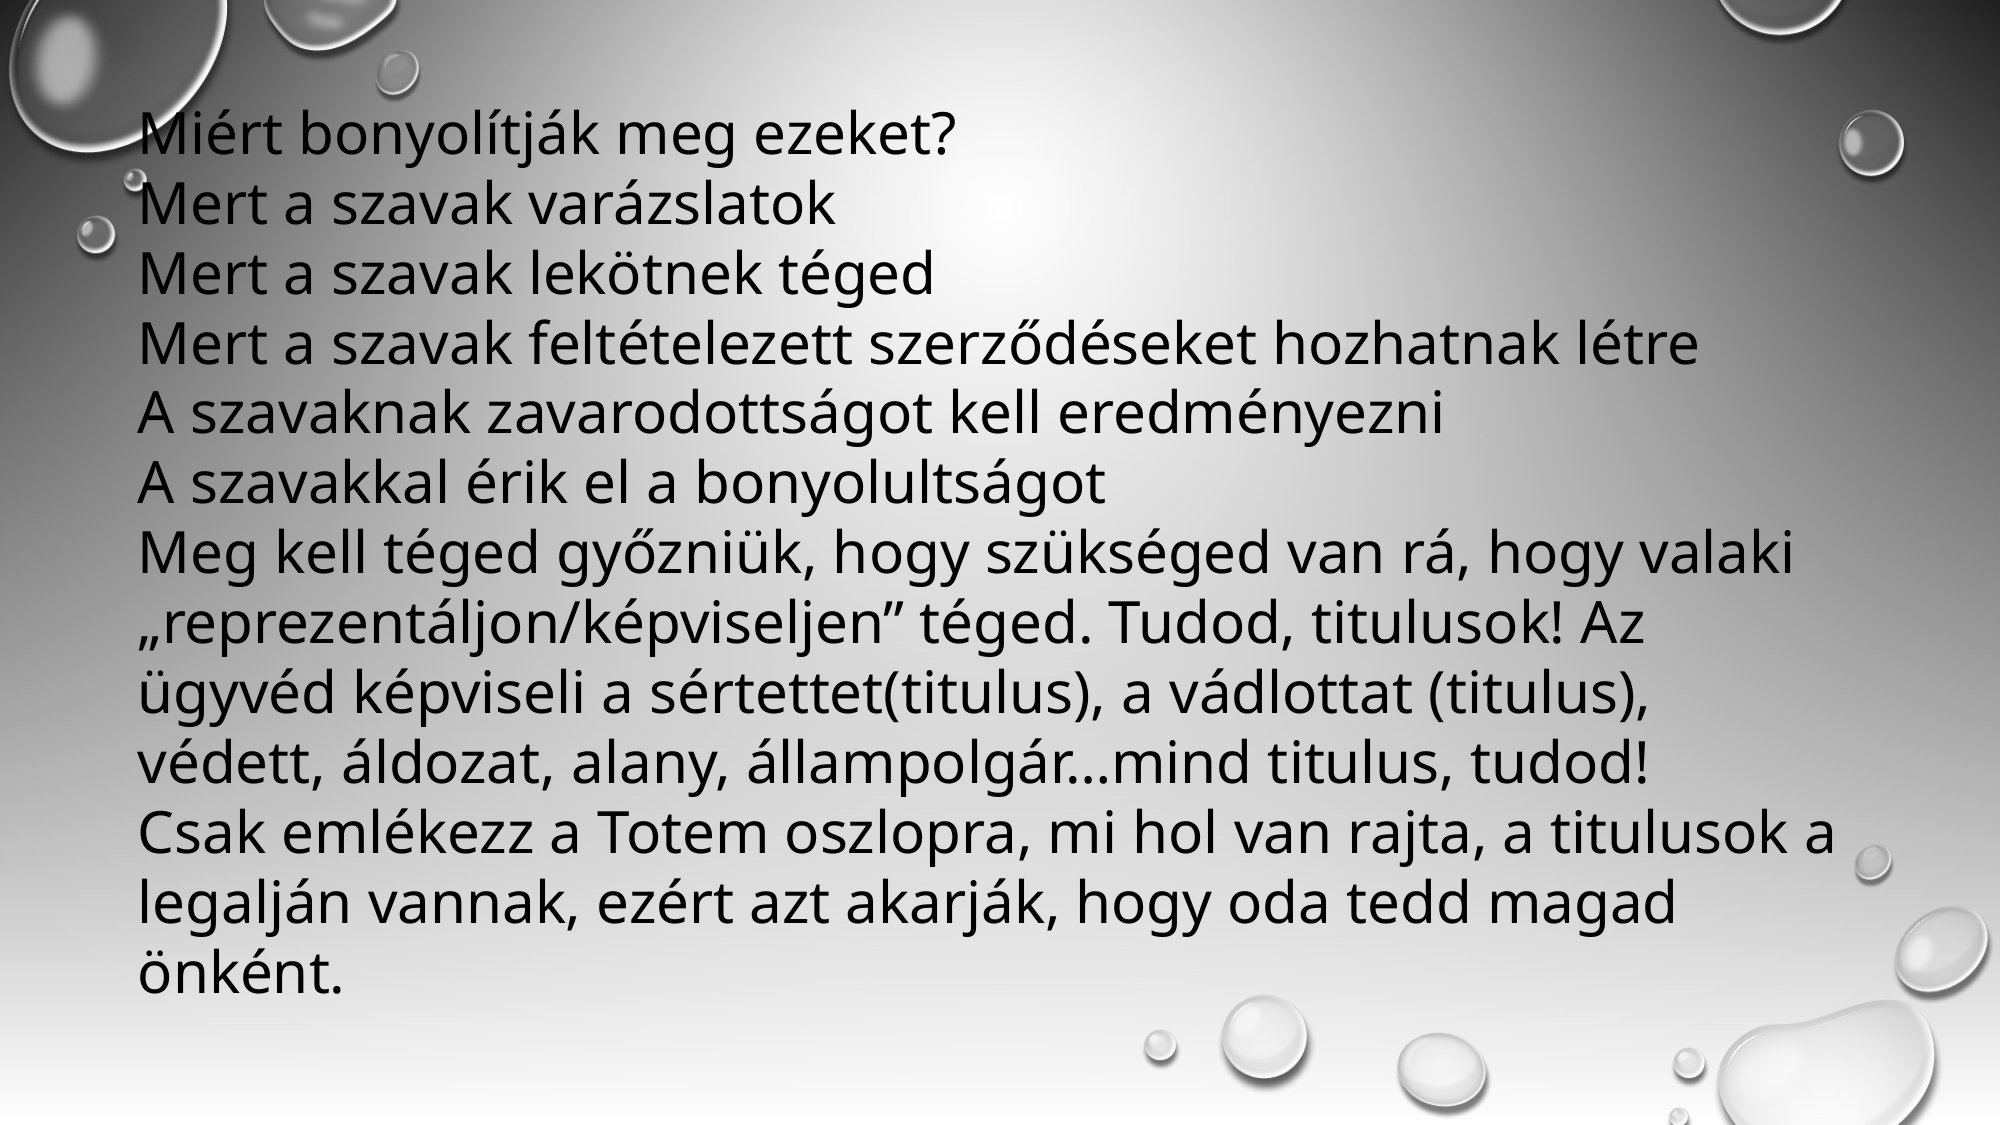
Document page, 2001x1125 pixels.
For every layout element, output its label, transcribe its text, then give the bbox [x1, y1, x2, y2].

picture [0, 0, 2000, 1125]
text_box Miért bonyolítják meg ezeket? Mert a szavak varázslatok Mert a szavak lekötnek téged Mert a szavak feltételezett szerződéseket hozhatnak létre A szavaknak zavarodottságot kell eredményezni A szavakkal érik el a bonyolultságot Meg kell téged győzniük, hogy szükséged van rá, hogy valaki „reprezentáljon/képviseljen” téged. Tudod, titulusok! Az ügyvéd képviseli a sértettet(titulus), a vádlottat (titulus), védett, áldozat, alany, állampolgár…mind titulus, tudod! Csak emlékezz a Totem oszlopra, mi hol van rajta, a titulusok a legalján vannak, ezért azt akarják, hogy oda tedd magad önként. [123, 88, 1867, 1058]
